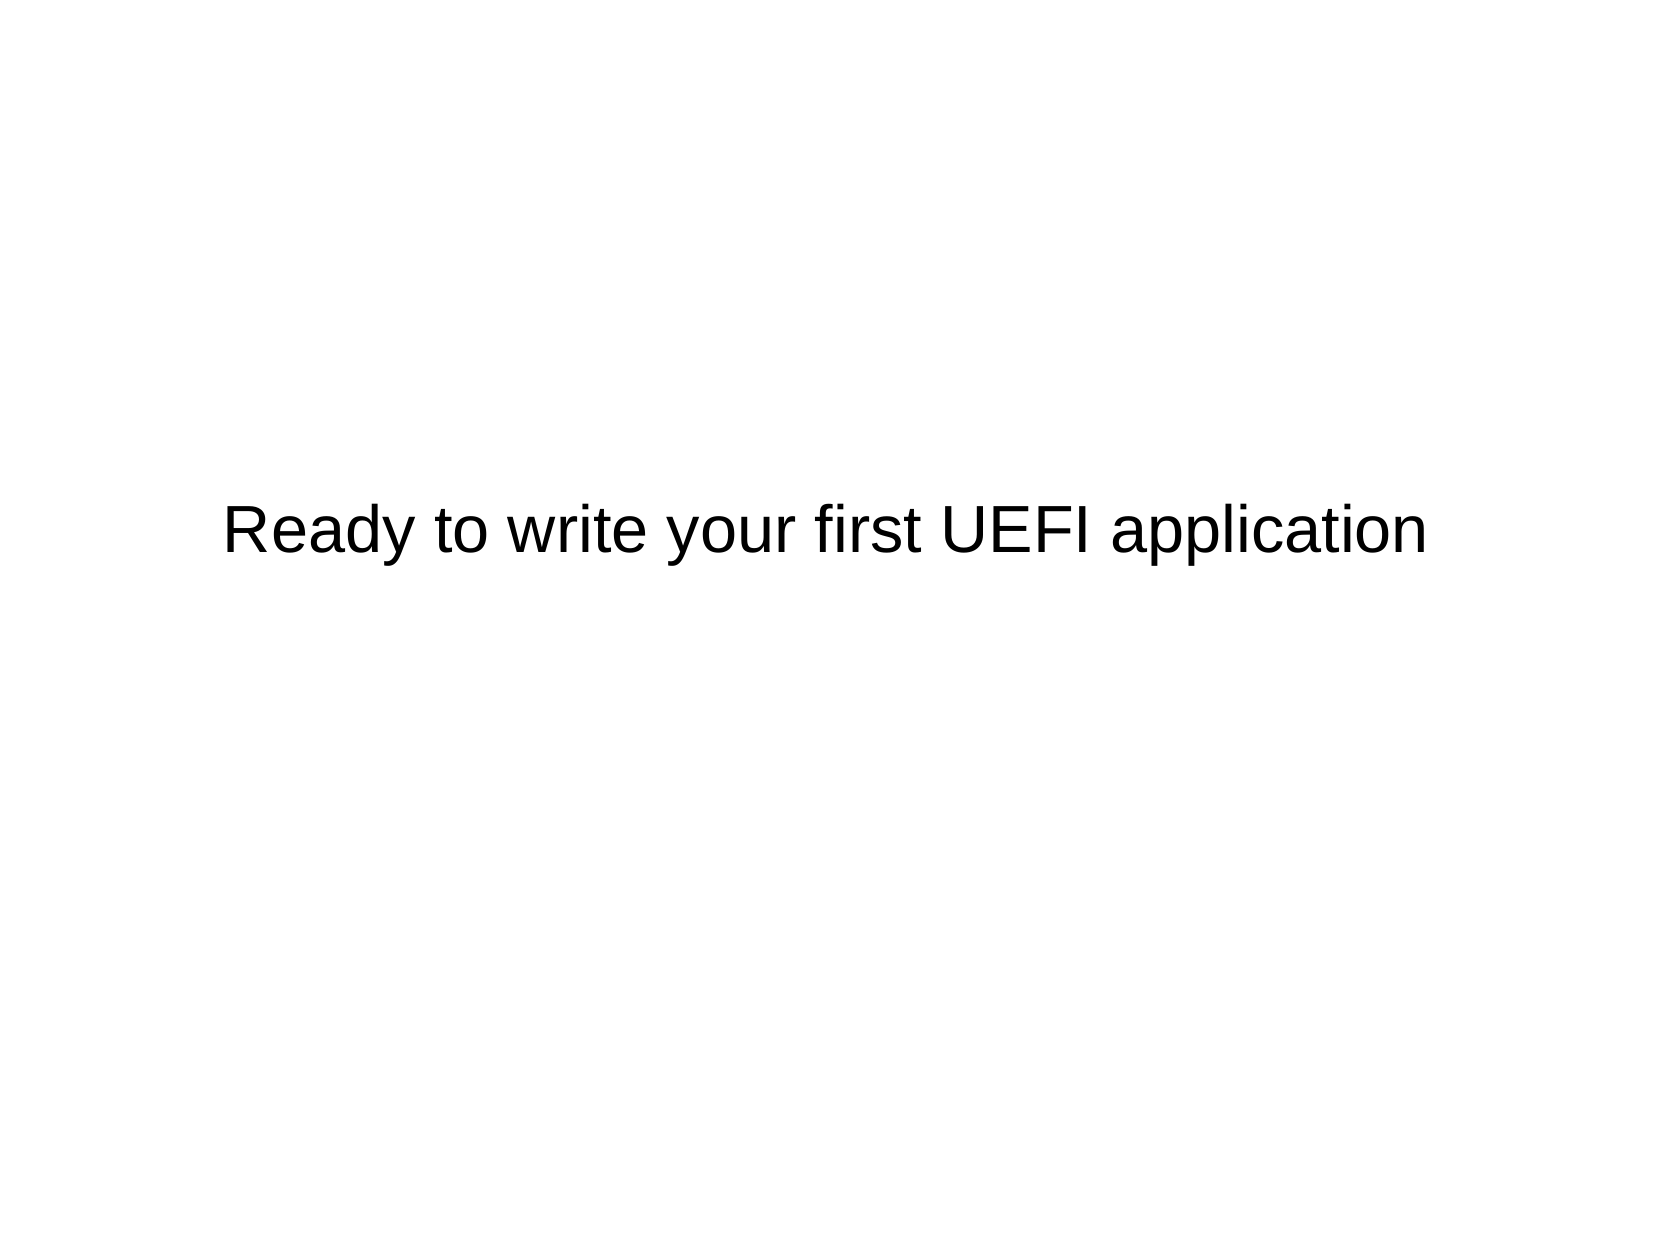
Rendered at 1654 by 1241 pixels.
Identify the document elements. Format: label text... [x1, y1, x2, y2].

subtitle Ready to write your first UEFI application [82, 49, 1571, 1010]
